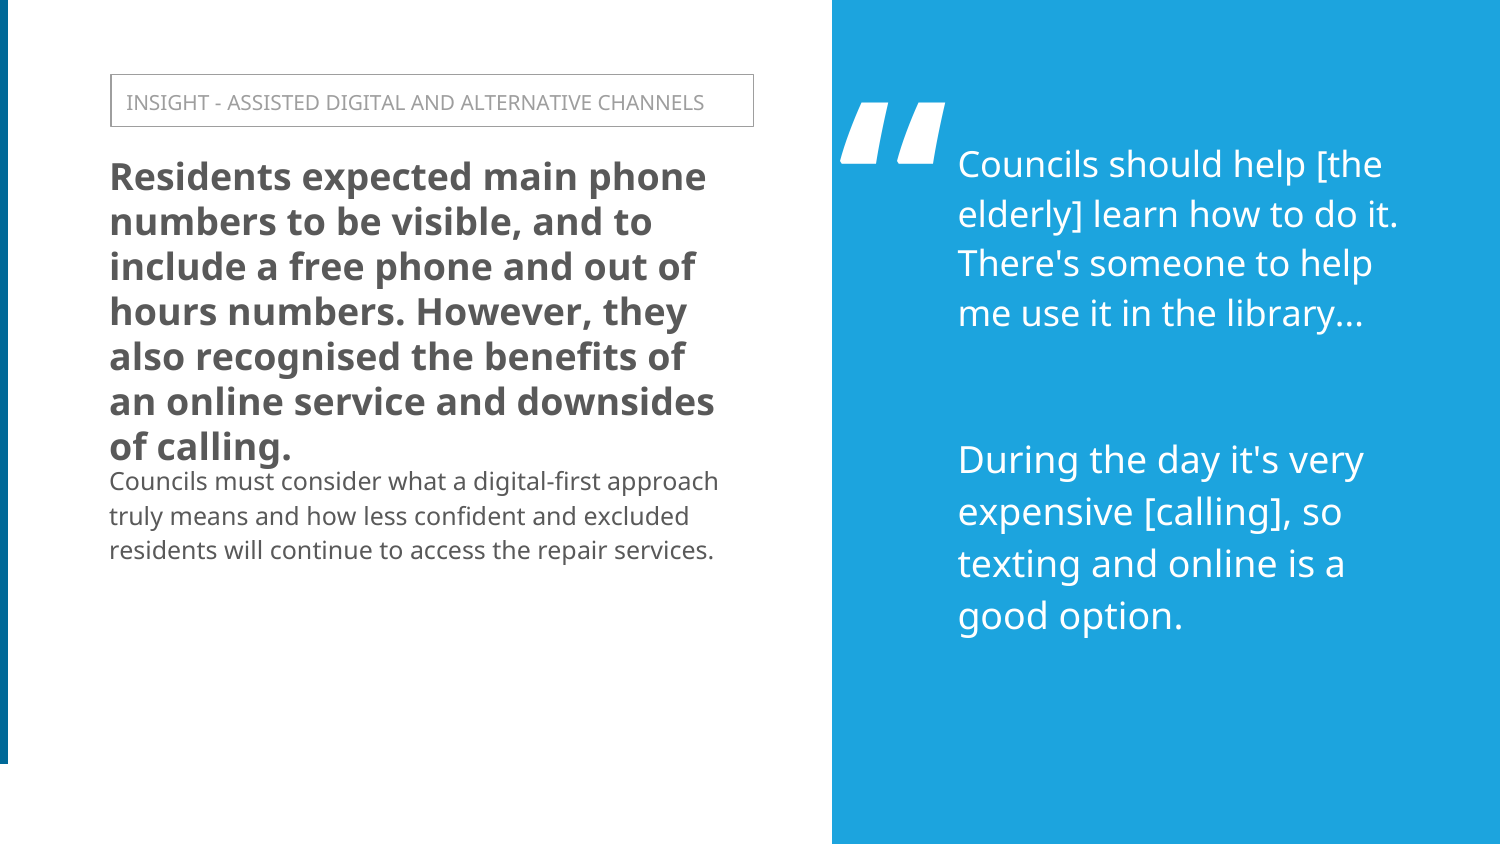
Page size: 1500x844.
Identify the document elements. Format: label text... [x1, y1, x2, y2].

title Residents expected main phone numbers to be visible, and to include a free phone and out of hours numbers. However, they also recognised the benefits of an online service and downsides of calling. [94, 137, 746, 398]
text_box INSIGHT - ASSISTED DIGITAL AND ALTERNATIVE CHANNELS [111, 74, 754, 127]
list During the day it's very expensive [calling], so texting and online is a good option. [942, 414, 1417, 692]
title Councils must consider what a digital-first approach truly means and how less confident and excluded residents will continue to access the repair services. [94, 446, 746, 777]
list Councils should help [the elderly] learn how to do it. There's someone to help me use it in the library... [942, 120, 1417, 398]
